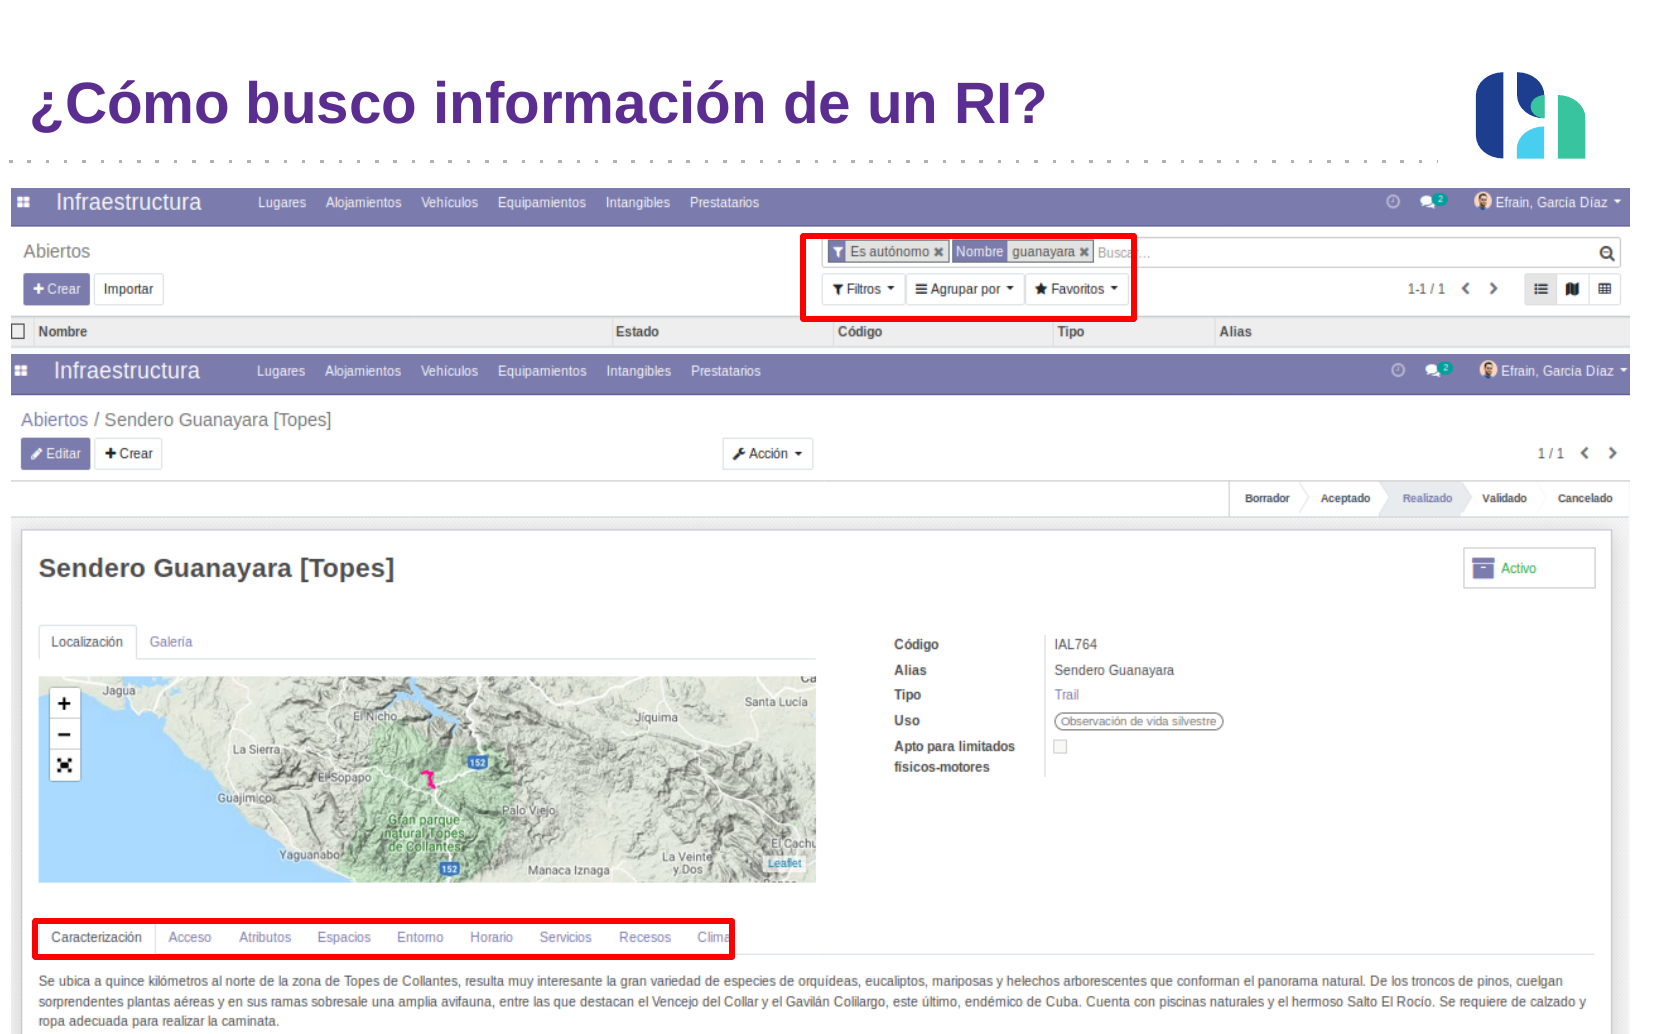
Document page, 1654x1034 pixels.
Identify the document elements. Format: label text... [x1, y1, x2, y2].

picture [11, 188, 1630, 1034]
picture [1475, 72, 1586, 159]
text_box ¿Cómo busco información de un RI? [29, 70, 1418, 188]
